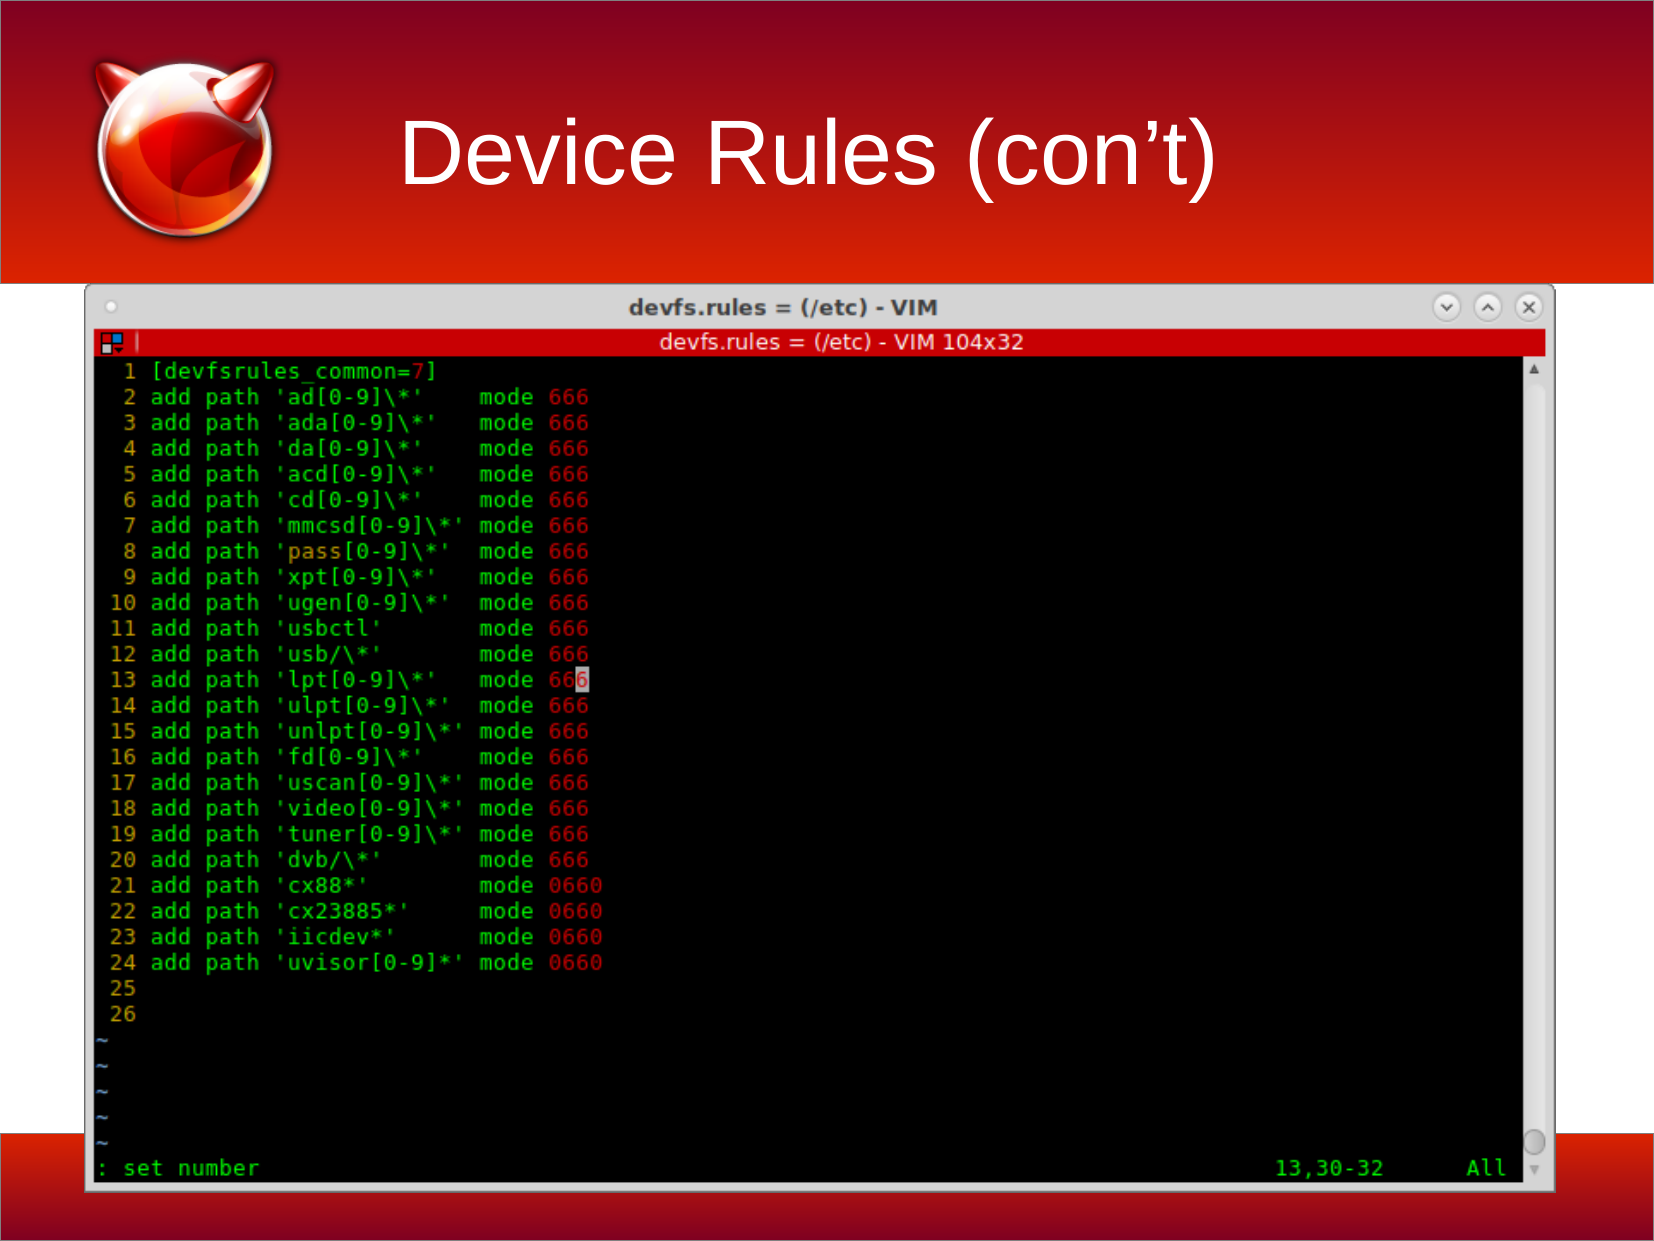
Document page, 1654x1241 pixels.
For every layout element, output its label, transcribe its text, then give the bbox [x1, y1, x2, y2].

title Device Rules (con’t) [82, 49, 1536, 257]
picture [84, 283, 1556, 1193]
